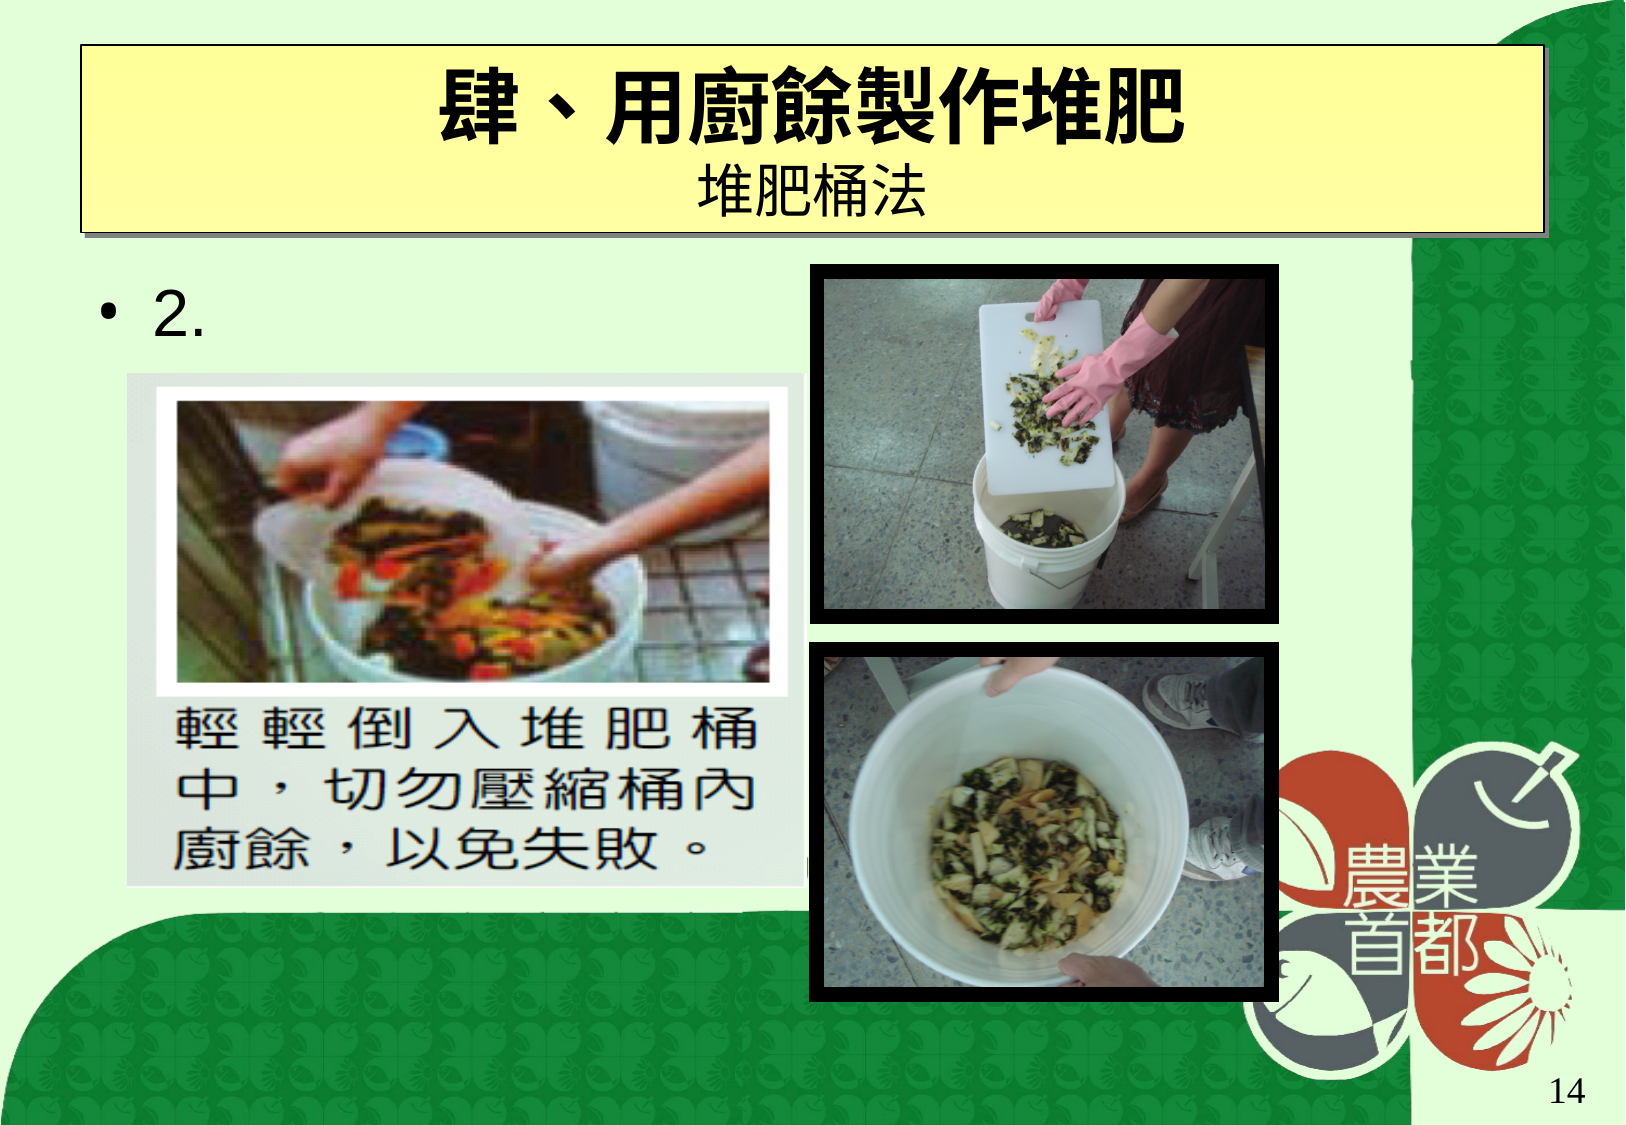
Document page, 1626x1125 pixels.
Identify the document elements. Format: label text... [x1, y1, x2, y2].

title 肆、用廚餘製作堆肥 堆肥桶法 [81, 45, 1544, 233]
picture [824, 278, 1265, 610]
text_box 14 [1533, 1058, 1625, 1119]
list 2. [81, 262, 1544, 1005]
picture [127, 373, 807, 888]
picture [823, 656, 1265, 987]
